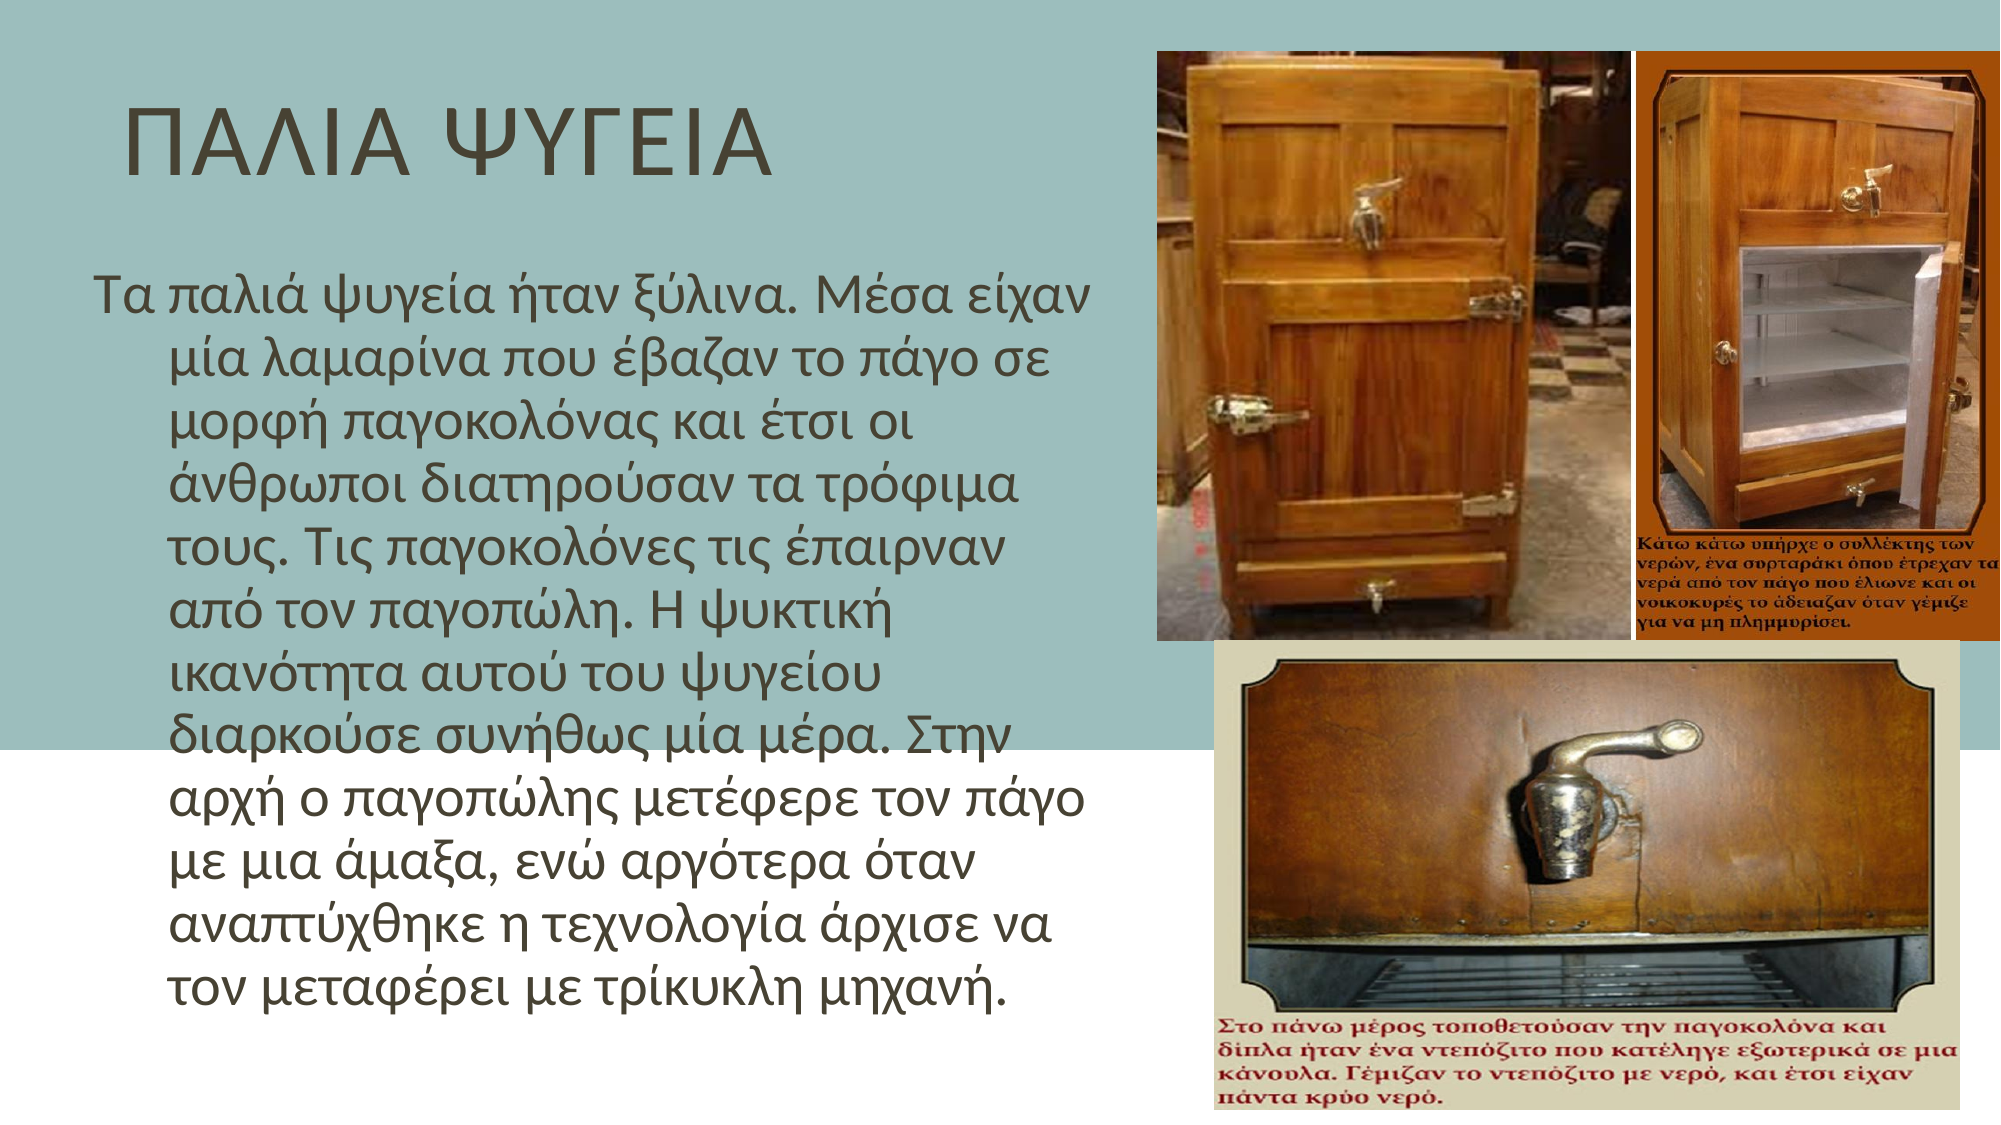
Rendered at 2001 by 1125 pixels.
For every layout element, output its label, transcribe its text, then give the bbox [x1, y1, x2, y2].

picture [1157, 51, 2000, 1110]
subtitle Τα παλιά ψυγεία ήταν ξύλινα. Μέσα είχαν μία λαμαρίνα που έβαζαν το πάγο σε μορφή παγοκολόνας και έτσι οι άνθρωποι διατηρούσαν τα τρόφιμα τους. Τις παγοκολόνες τις έπαιρναν από τον παγοπώλη. Η ψυκτική ικανότητα αυτού του ψυγείου διαρκούσε συνήθως μία μέρα. Στην αρχή ο παγοπώλης μετέφερε τον πάγο με μια άμαξα, ενώ αργότερα όταν αναπτύχθηκε η τεχνολογία άρχισε να τον μεταφέρει με τρίκυκλη μηχανή. [3, 207, 1124, 1074]
title Παλια ψυγεια [107, 68, 1001, 207]
